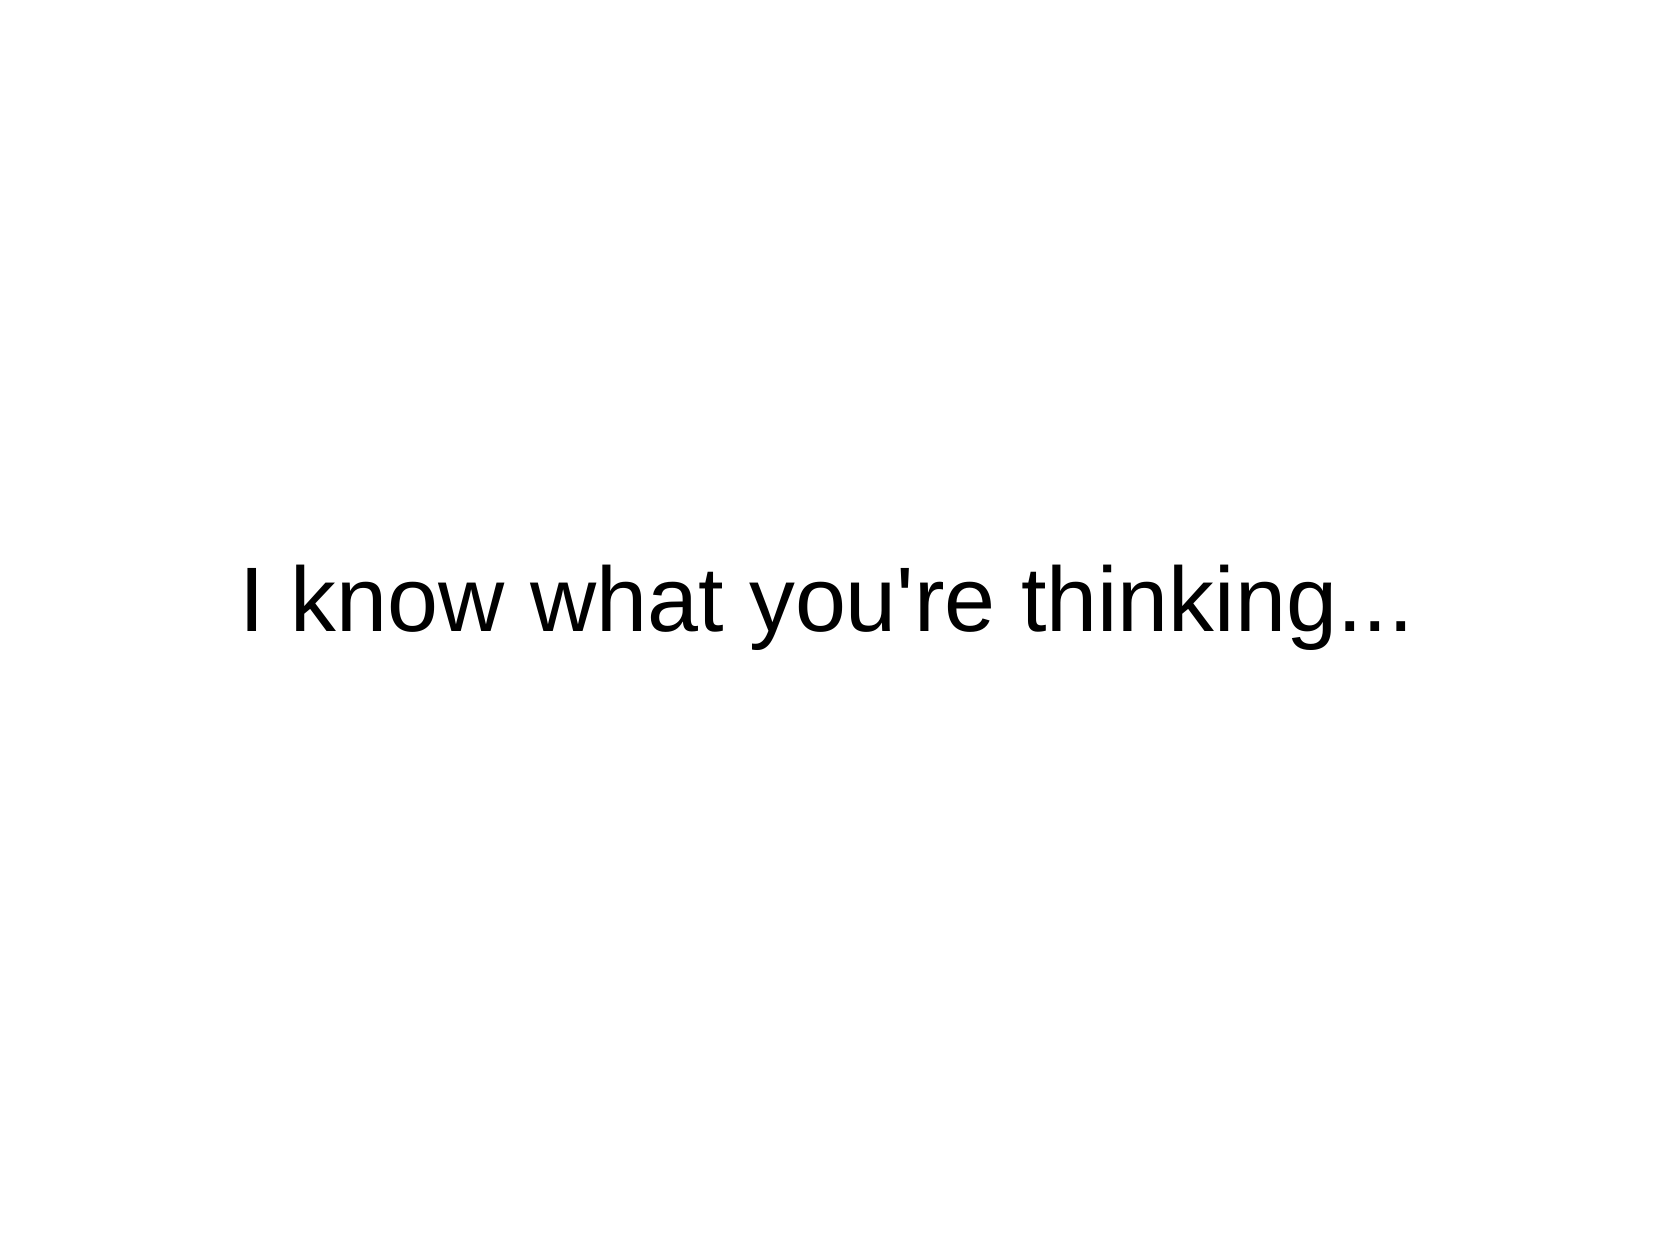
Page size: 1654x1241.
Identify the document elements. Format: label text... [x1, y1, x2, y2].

title I know what you're thinking... [121, 496, 1534, 704]
